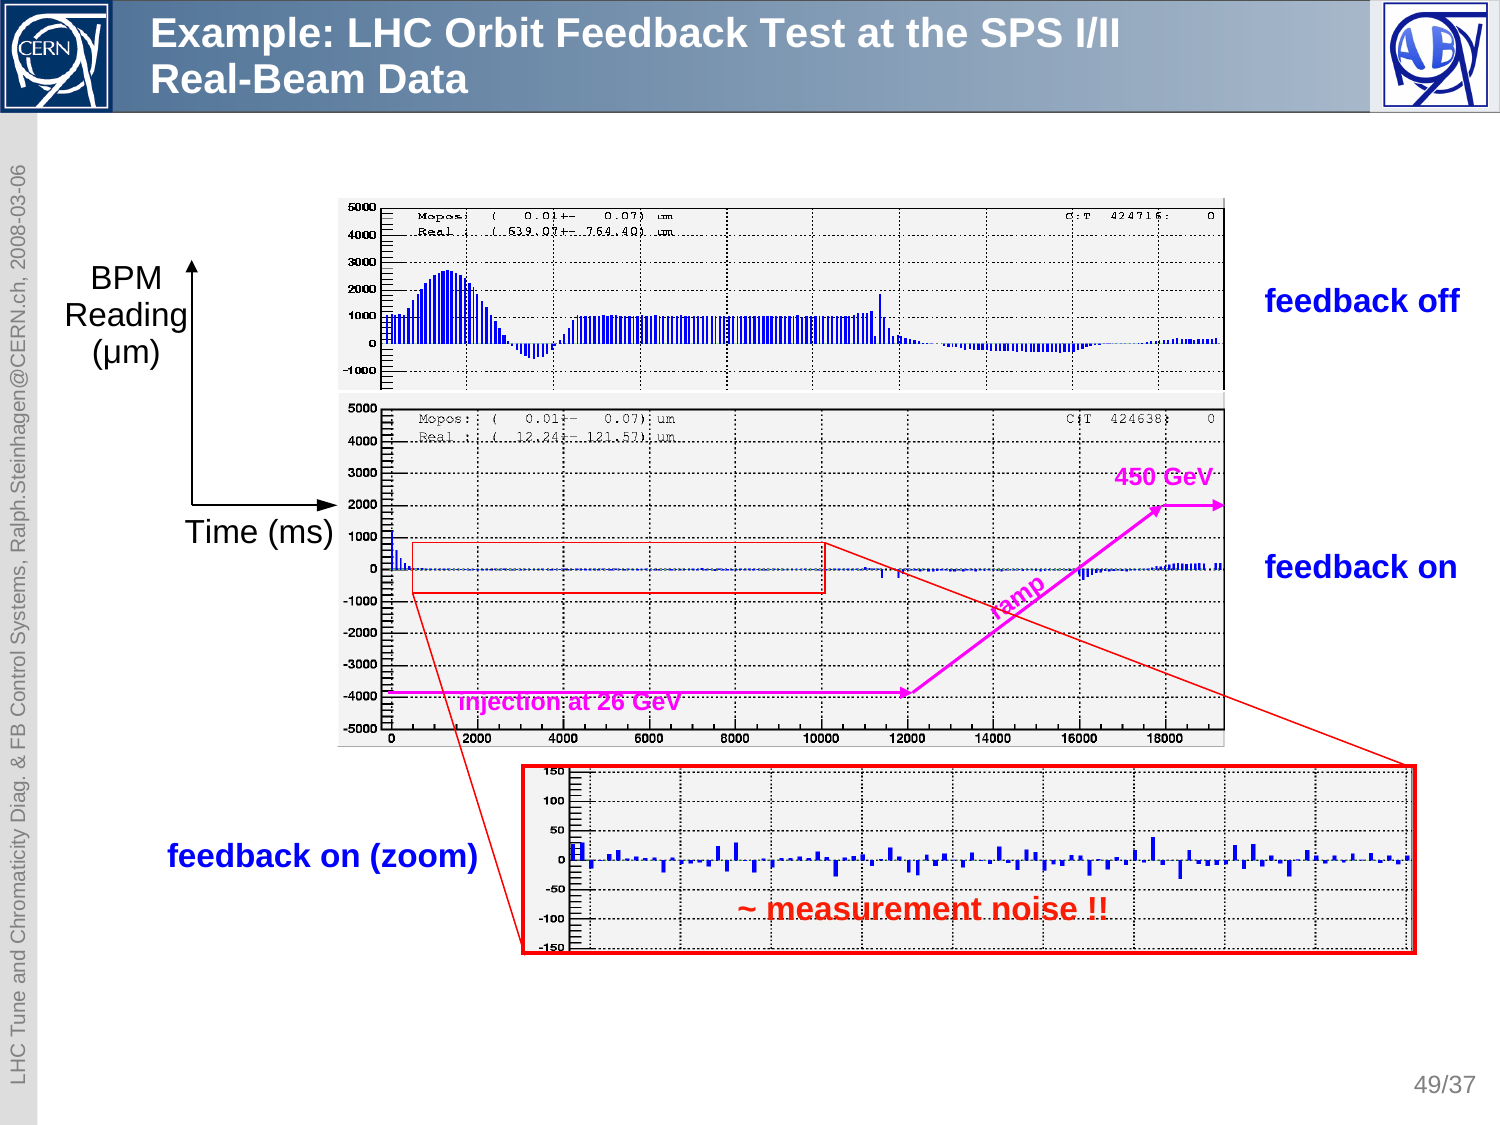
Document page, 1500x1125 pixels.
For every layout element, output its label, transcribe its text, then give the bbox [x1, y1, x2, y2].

text_box injection at 26 GeV [443, 680, 698, 724]
title Example: LHC Orbit Feedback Test at the SPS I/II Real-Beam Data [150, 0, 1201, 113]
text_box Time (ms) [169, 505, 350, 559]
text_box feedback on (zoom) [152, 830, 553, 883]
picture [413, 543, 824, 592]
text_box feedback off [1249, 274, 1500, 328]
picture [337, 198, 1225, 390]
picture [337, 392, 1225, 747]
text_box ramp [967, 601, 1022, 642]
picture [1382, 1, 1489, 108]
text_box 450 GeV [1099, 455, 1229, 499]
picture [1027, 506, 1225, 694]
text_box feedback on [1249, 540, 1500, 593]
picture [455, 620, 1225, 747]
picture [414, 545, 986, 691]
text_box ~ measurement noise !! [722, 882, 1251, 936]
picture [525, 767, 1413, 952]
text_box BPM Reading (μm) [49, 252, 204, 379]
picture [0, 0, 113, 113]
text_box ramp [976, 553, 1067, 618]
picture [1215, 499, 1225, 504]
